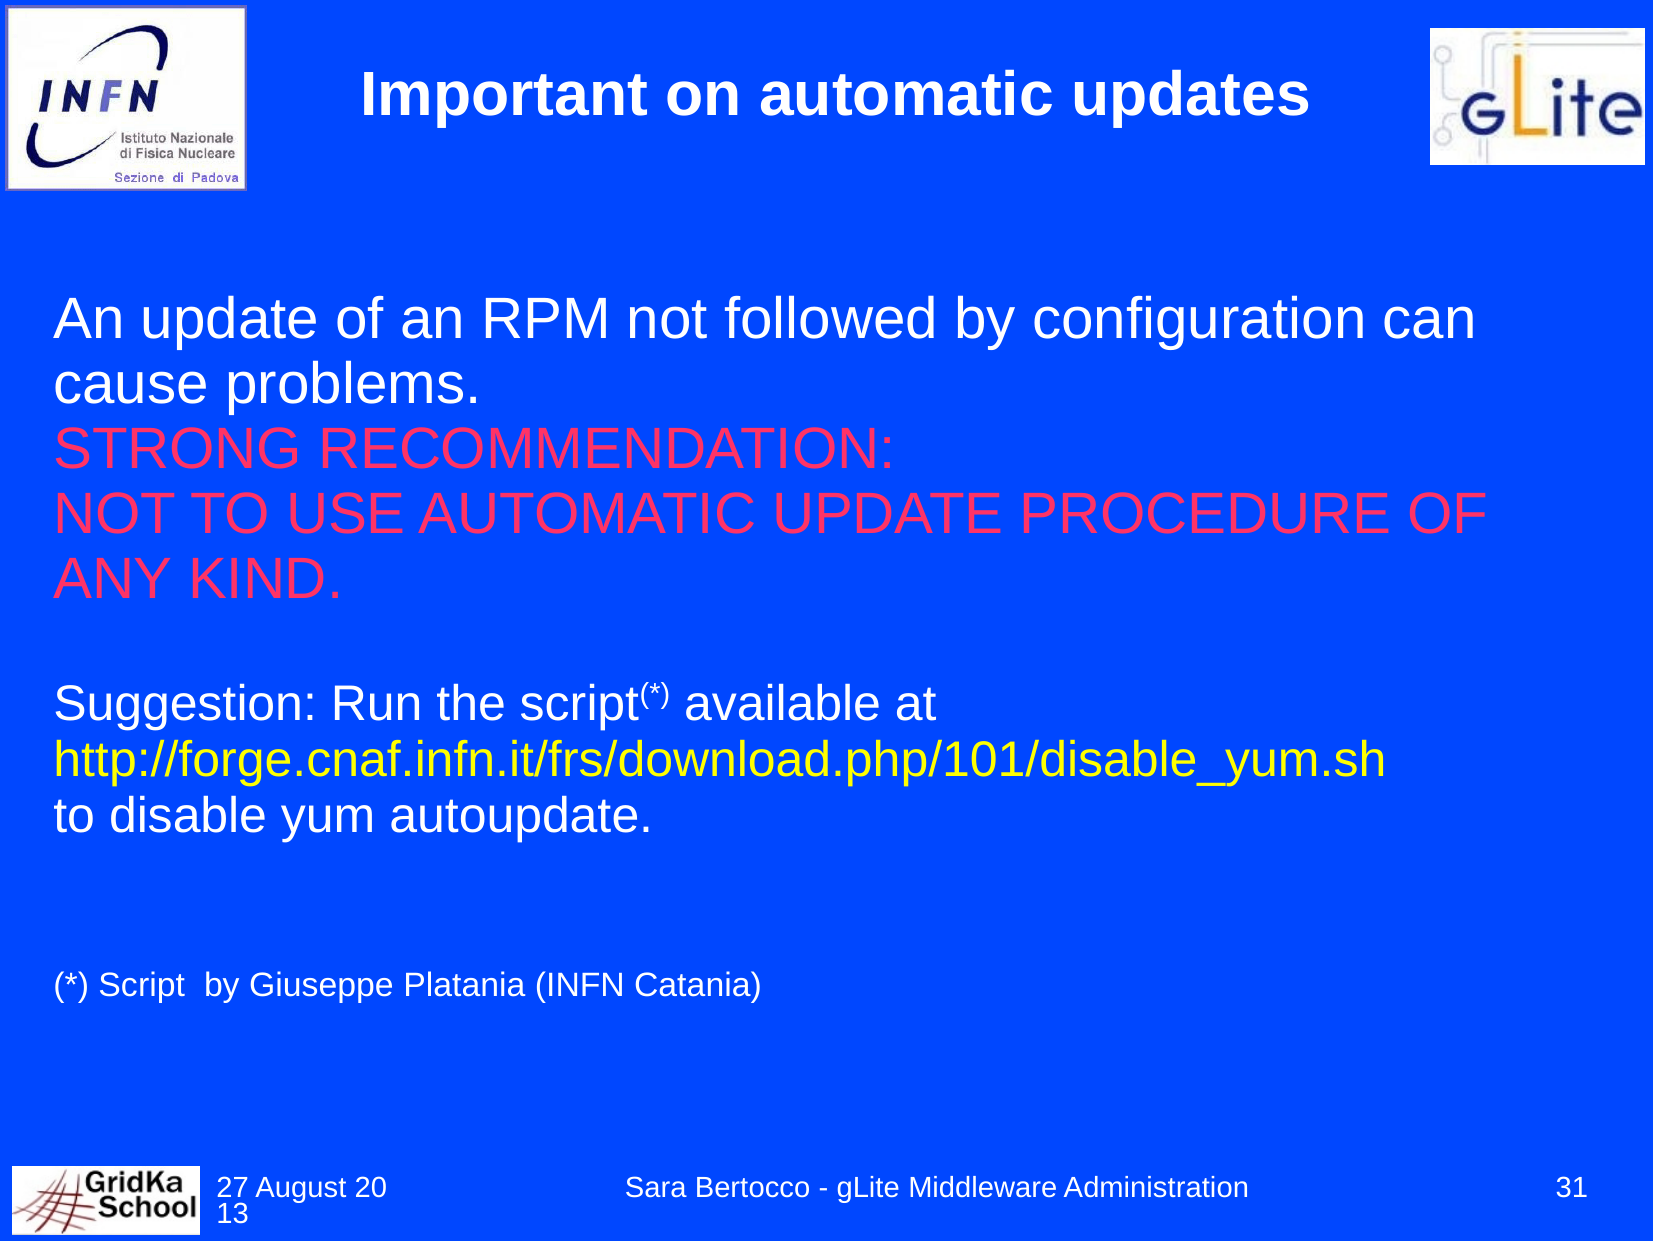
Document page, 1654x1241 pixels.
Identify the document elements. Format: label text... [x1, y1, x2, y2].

title Important on automatic updates [247, 7, 1645, 181]
picture [5, 5, 247, 191]
picture [1430, 28, 1645, 165]
text_box An update of an RPM not followed by configuration can cause problems. STRONG RECOMMENDATION: NOT TO USE AUTOMATIC UPDATE PROCEDURE OF ANY KIND. Suggestion: Run the script(*) available at http://forge.cnaf.infn.it/frs/download.php/101/disable_yum.sh to disable yum autoupdate. (*) Script by Giuseppe Platania (INFN Catania) [38, 278, 1549, 1041]
picture [12, 1166, 200, 1235]
